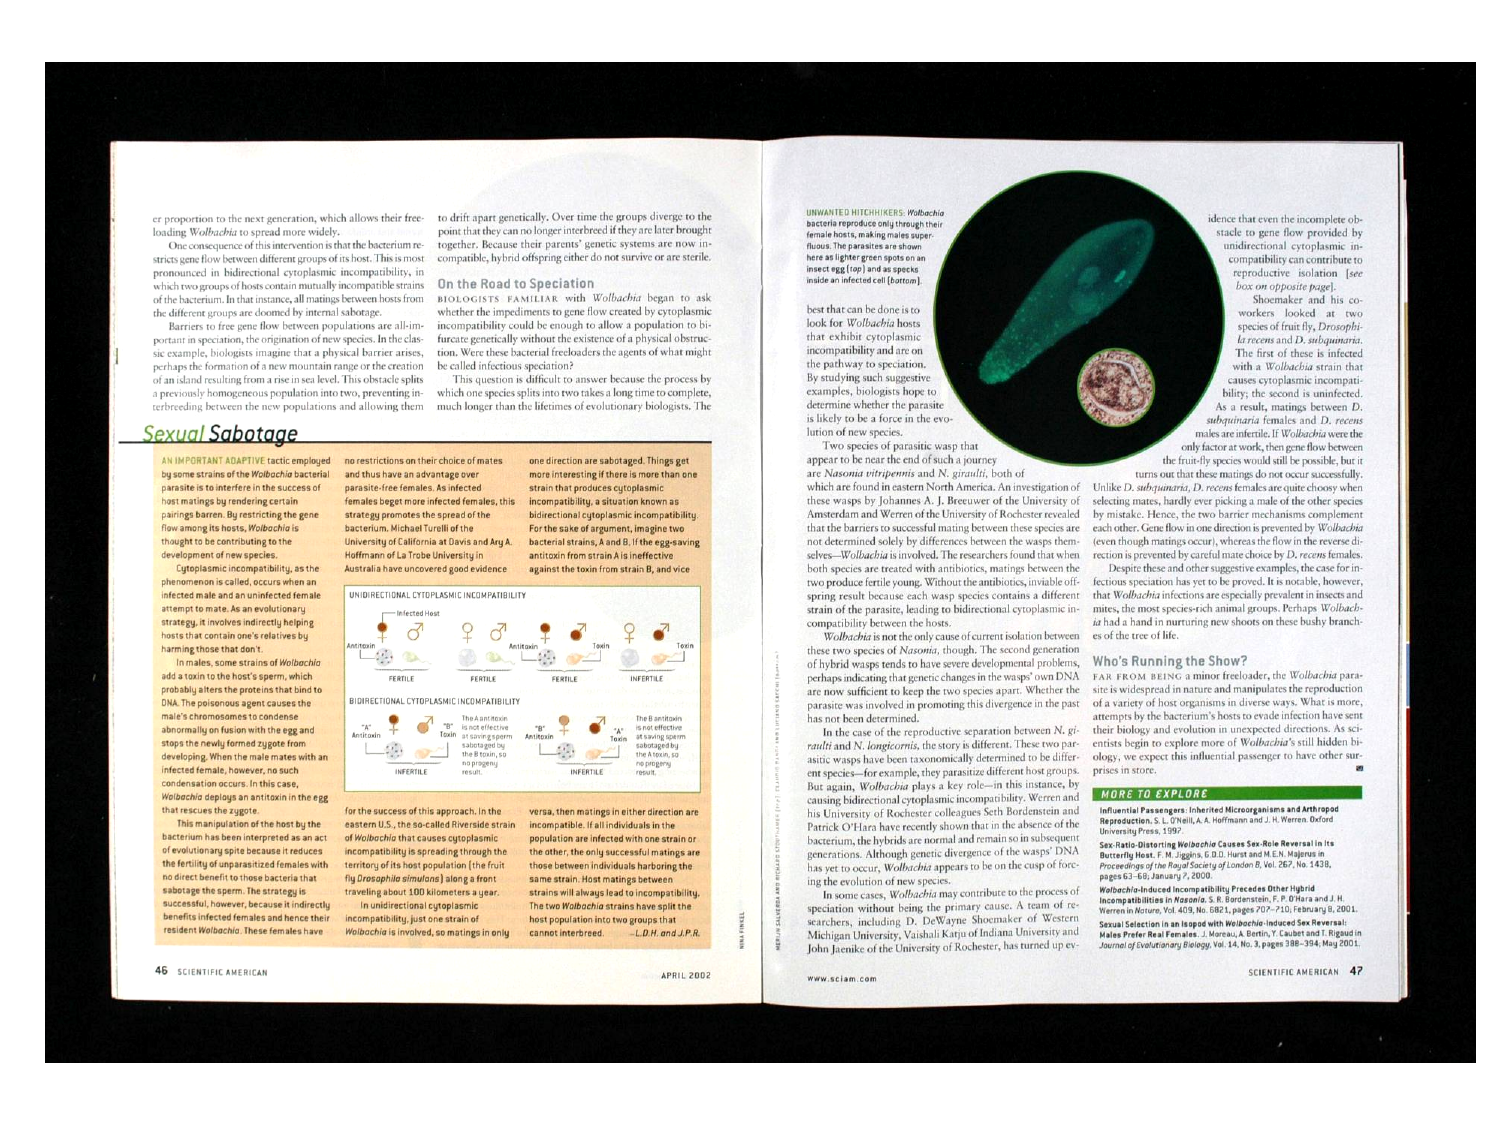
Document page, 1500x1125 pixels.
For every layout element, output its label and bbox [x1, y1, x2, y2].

picture [45, 62, 1476, 1063]
